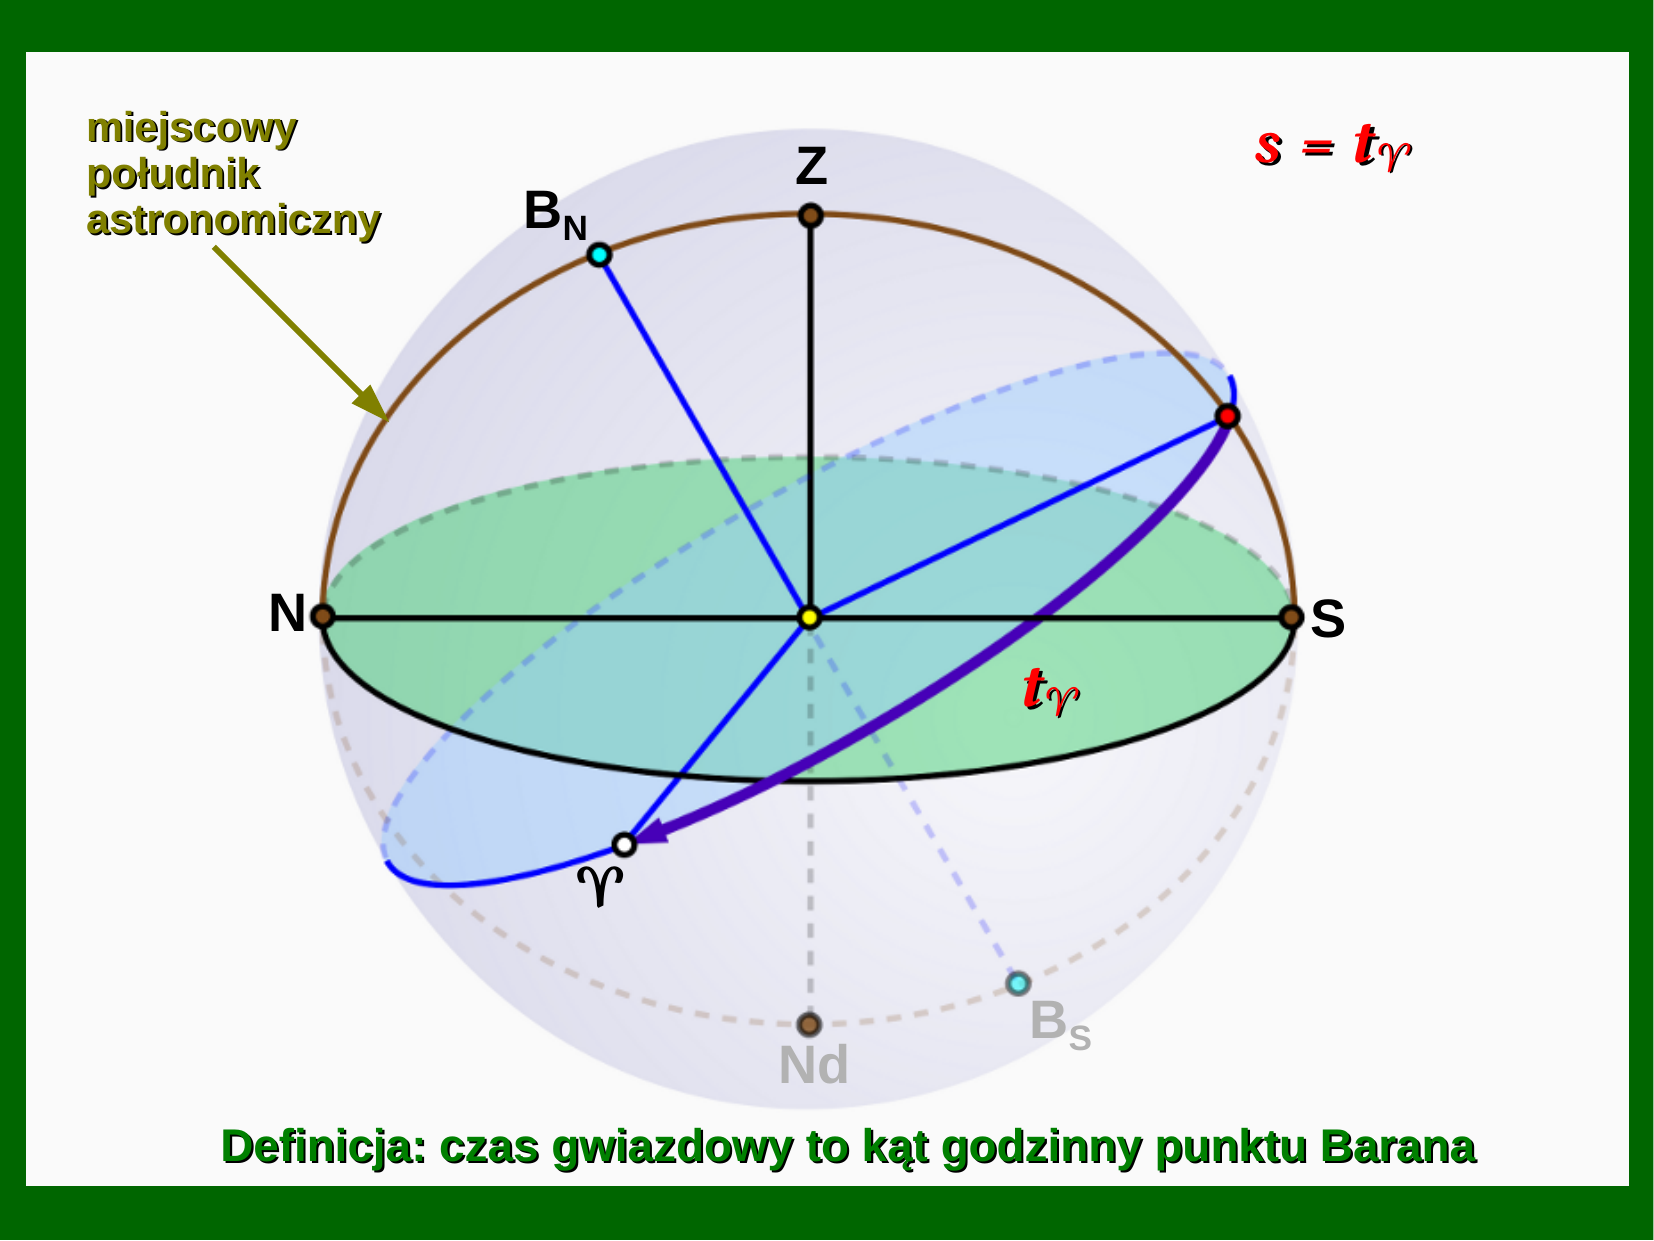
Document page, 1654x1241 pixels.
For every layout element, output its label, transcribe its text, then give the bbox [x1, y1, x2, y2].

picture [26, 52, 1629, 1186]
text_box miejscowy południk astronomiczny [71, 95, 396, 251]
text_box Nd [763, 1027, 866, 1103]
text_box S [1295, 580, 1362, 657]
text_box N [253, 575, 323, 651]
text_box ♈ [561, 844, 640, 923]
text_box t♈ [1002, 638, 1097, 747]
text_box BN [508, 172, 604, 255]
text_box Z [780, 128, 844, 204]
text_box BS [1014, 982, 1107, 1066]
text_box Definicja: czas gwiazdowy to kąt godzinny punktu Barana [205, 1112, 1491, 1180]
text_box s = t♈ [1236, 94, 1440, 204]
